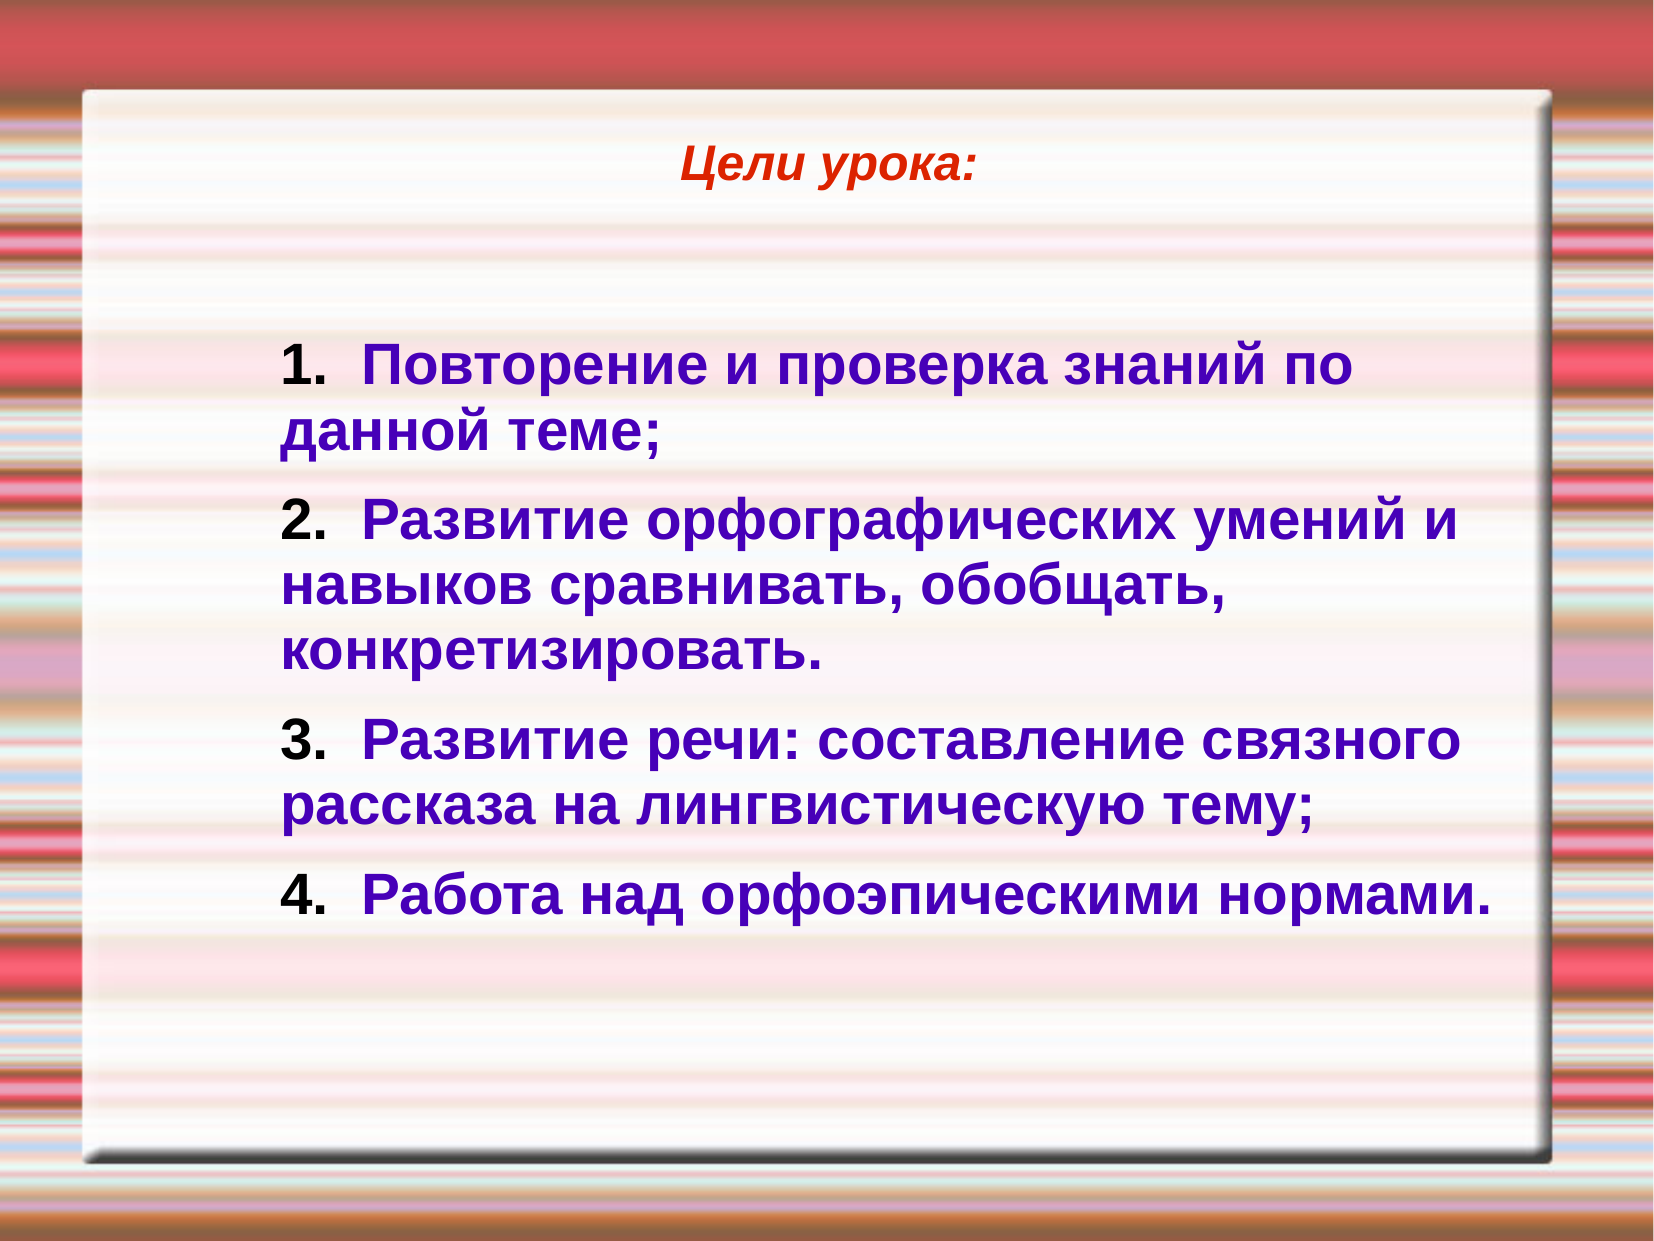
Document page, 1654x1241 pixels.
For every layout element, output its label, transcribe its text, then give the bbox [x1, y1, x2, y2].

title Цели урока: [123, 59, 1536, 267]
picture [0, 0, 1654, 1241]
text_box Повторение и проверка знаний по данной теме; Развитие орфографических умений и навыков сравнивать, обобщать, конкретизировать. Развитие речи: составление связного рассказа на лингвистическую тему; Работа над орфоэпическими нормами. [265, 324, 1530, 1241]
